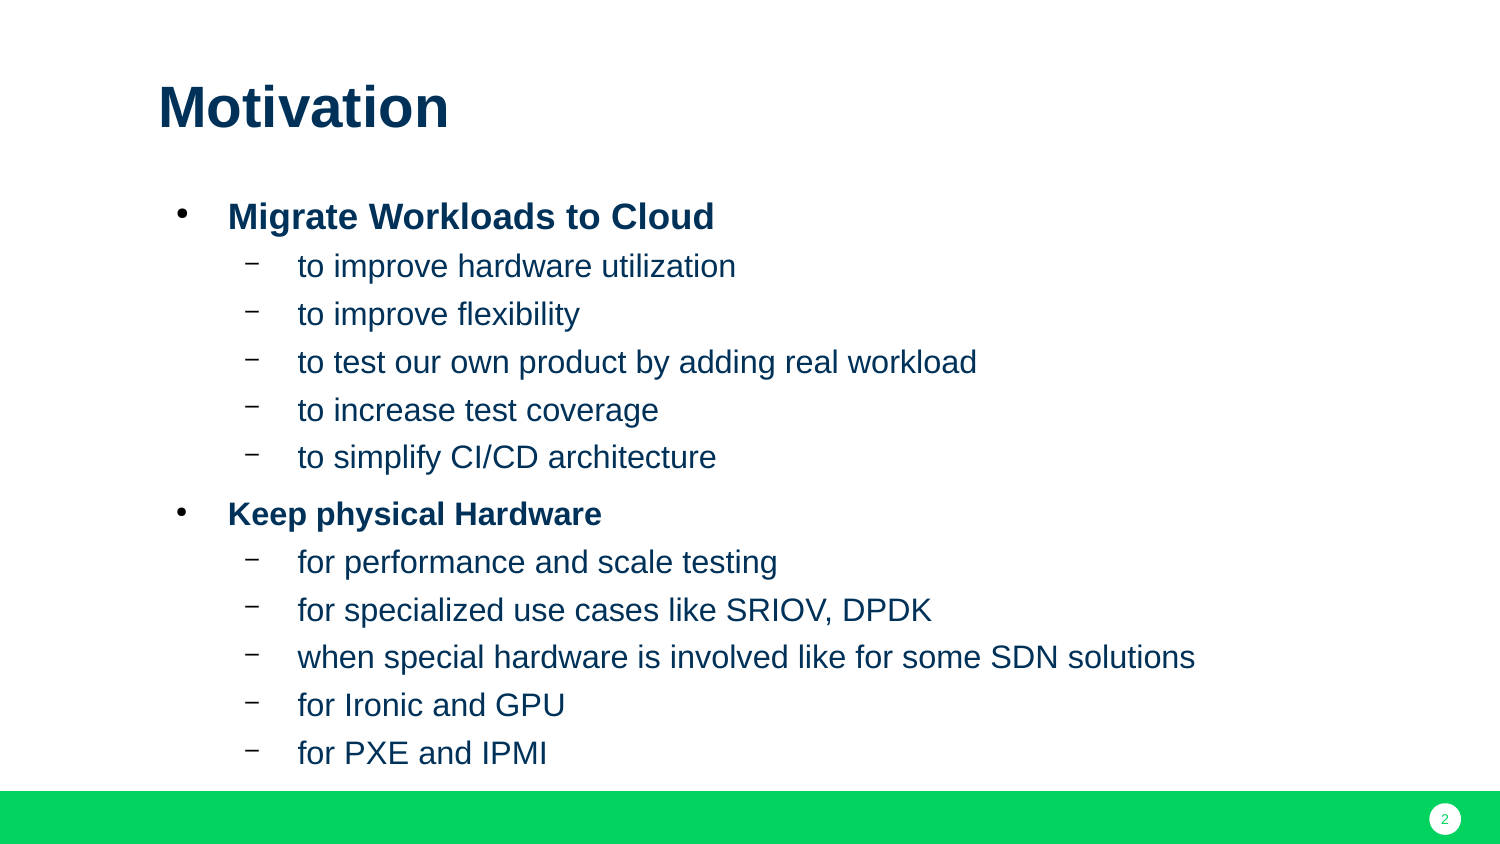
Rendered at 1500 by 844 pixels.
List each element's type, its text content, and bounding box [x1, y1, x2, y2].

title Motivation [143, 56, 1451, 153]
list Migrate Workloads to Cloud to improve hardware utilization to improve flexibility to test our own product by adding real workload to increase test coverage to simplify CI/CD architecture Keep physical Hardware for performance and scale testing for specialized use cases like SRIOV, DPDK when special hardware is involved like for some SDN solutions for Ironic and GPU for PXE and IPMI [143, 184, 1451, 781]
